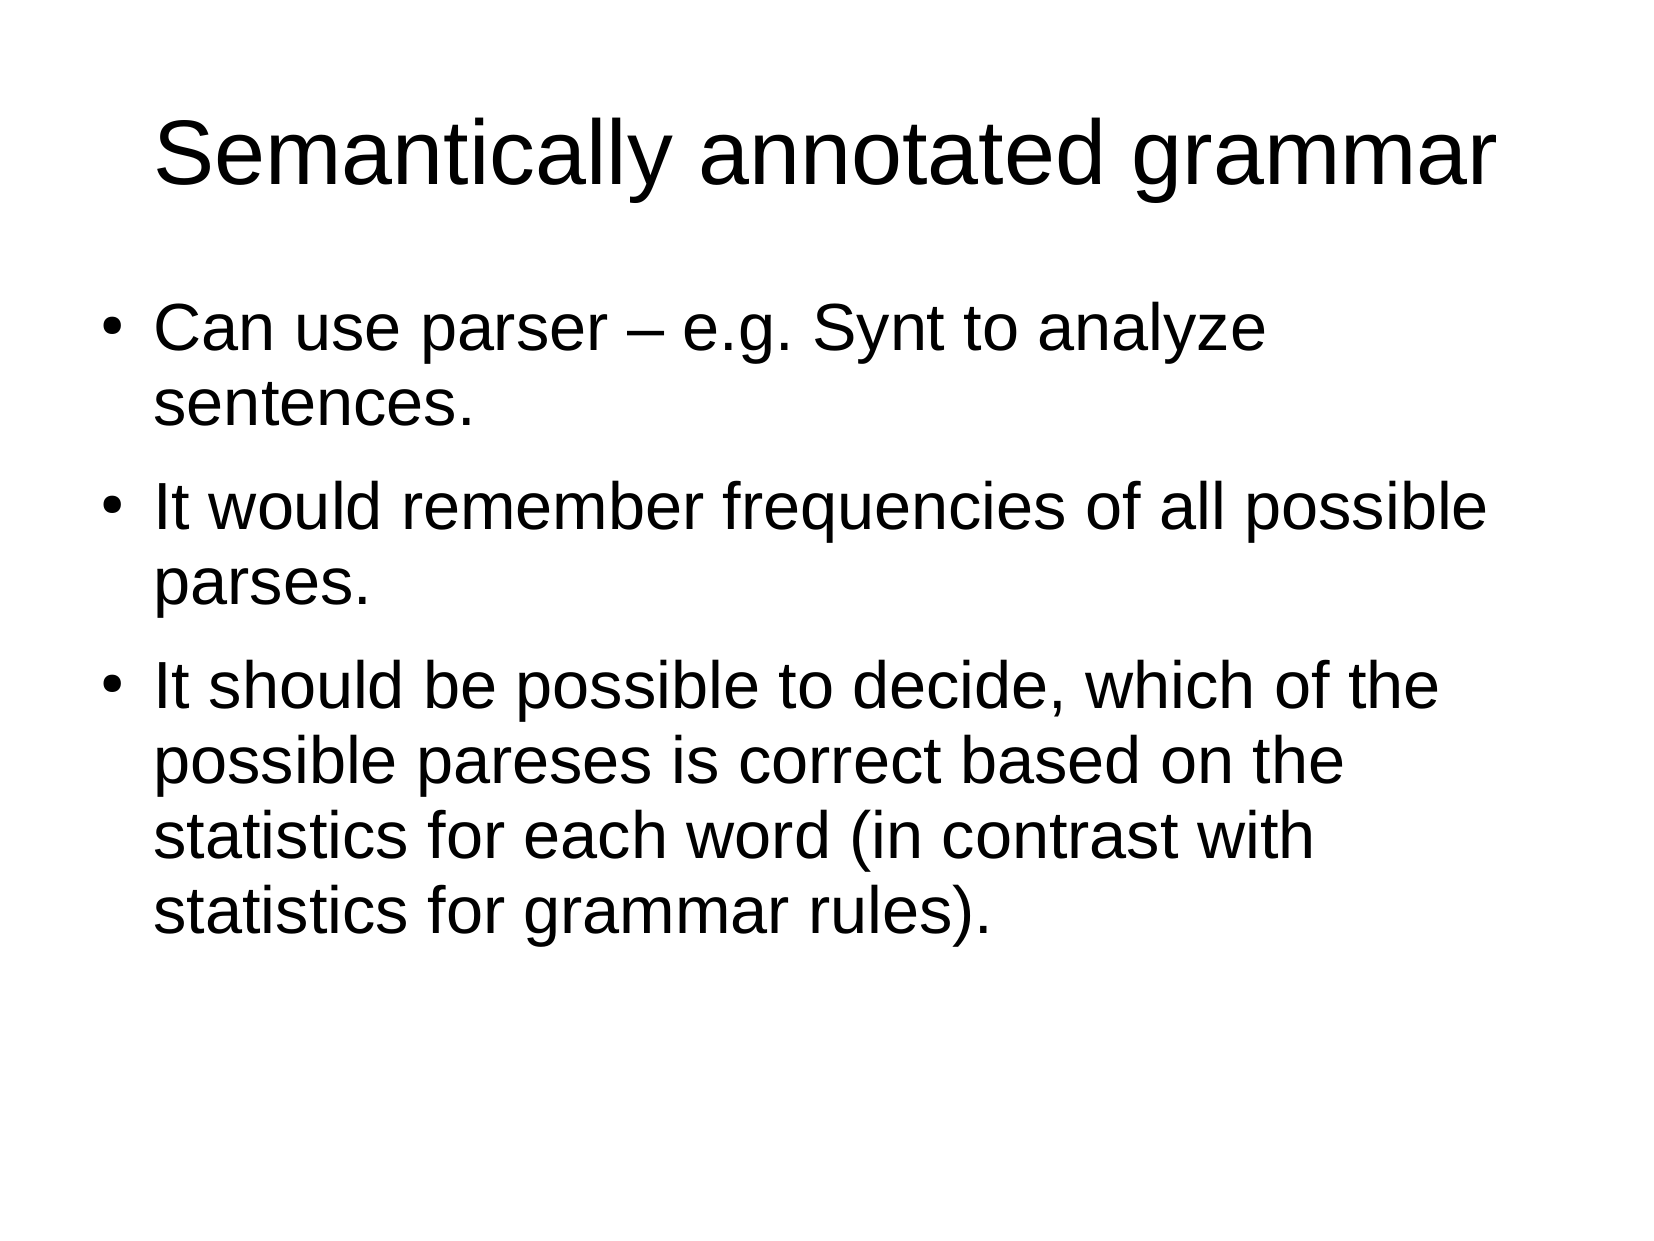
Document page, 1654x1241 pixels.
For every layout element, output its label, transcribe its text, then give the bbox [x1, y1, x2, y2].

list Can use parser – e.g. Synt to analyze sentences. It would remember frequencies of all possible parses. It should be possible to decide, which of the possible pareses is correct based on the statistics for each word (in contrast with statistics for grammar rules). [82, 290, 1571, 1109]
title Semantically annotated grammar [82, 56, 1571, 250]
